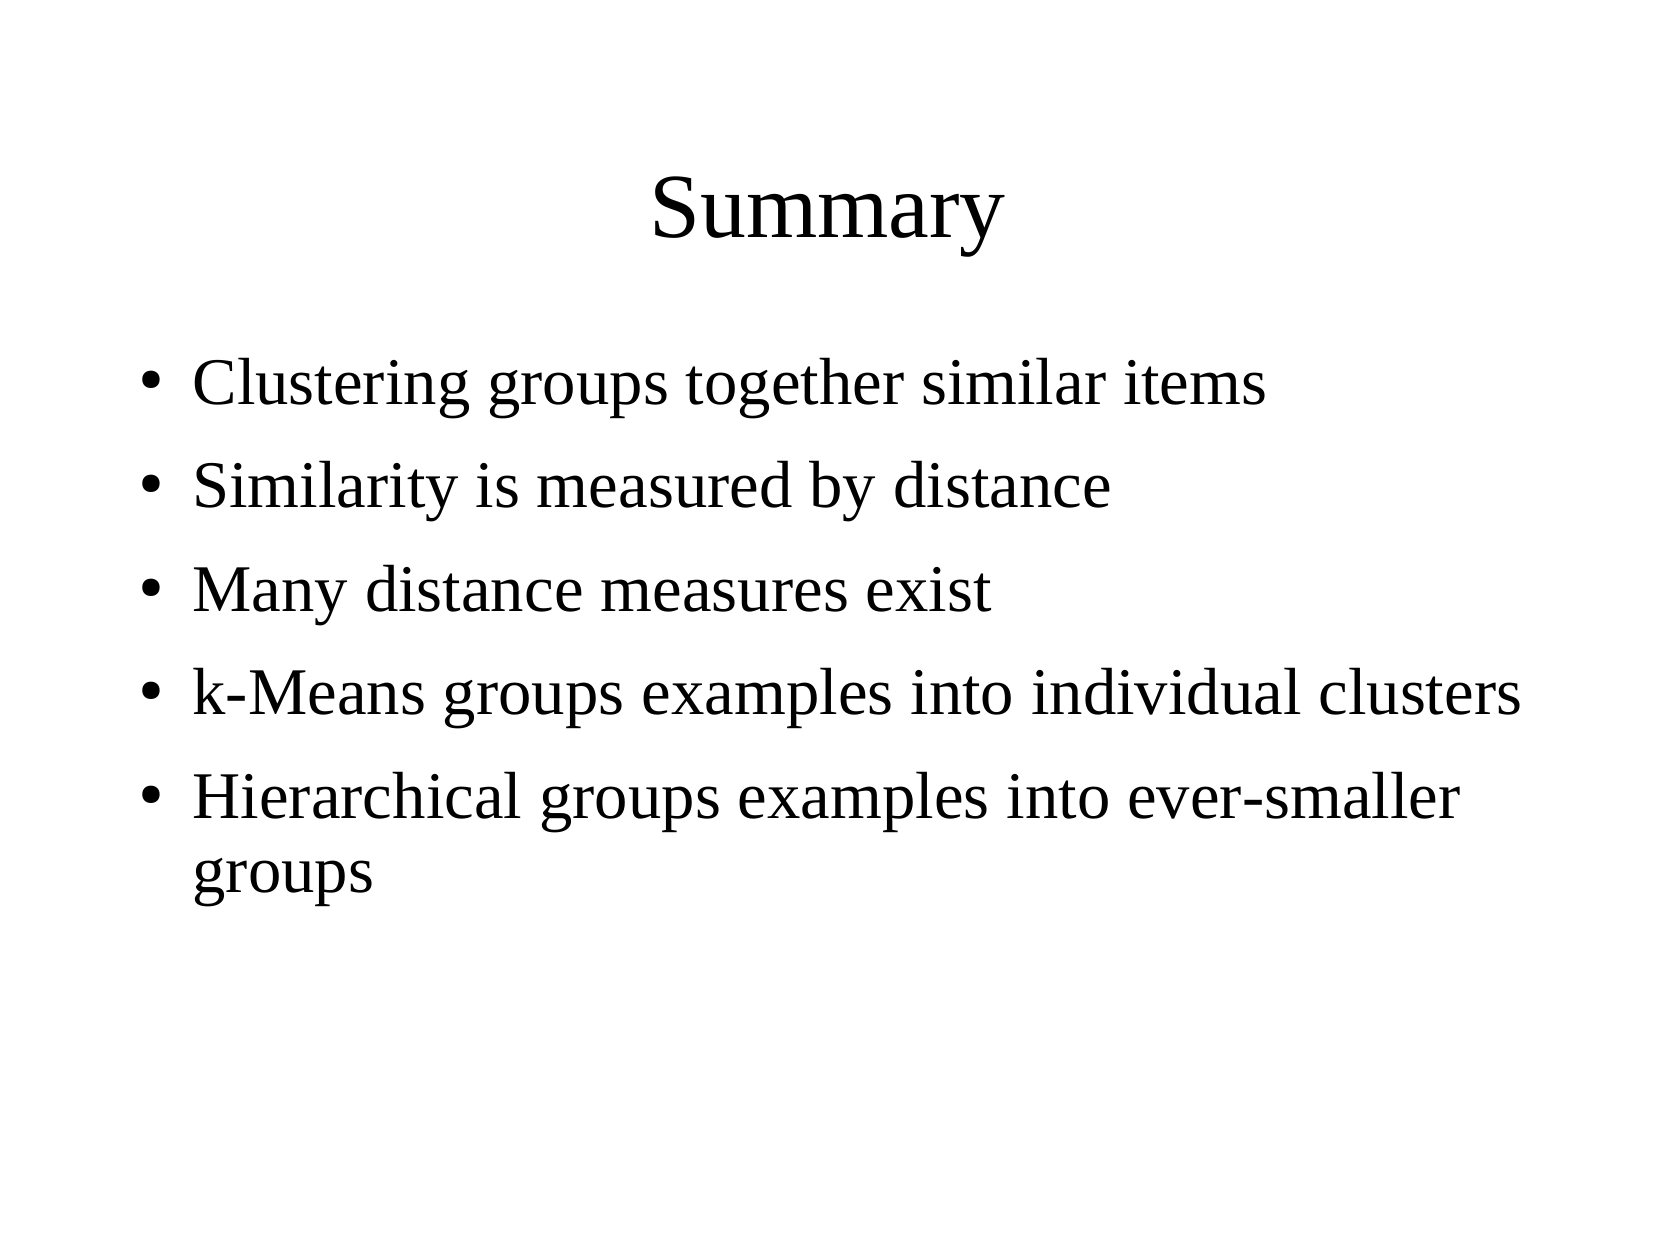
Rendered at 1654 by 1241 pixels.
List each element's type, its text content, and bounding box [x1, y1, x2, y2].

list Clustering groups together similar items Similarity is measured by distance Many distance measures exist k-Means groups examples into individual clusters Hierarchical groups examples into ever-smaller groups [121, 344, 1534, 1127]
title Summary [121, 102, 1534, 311]
